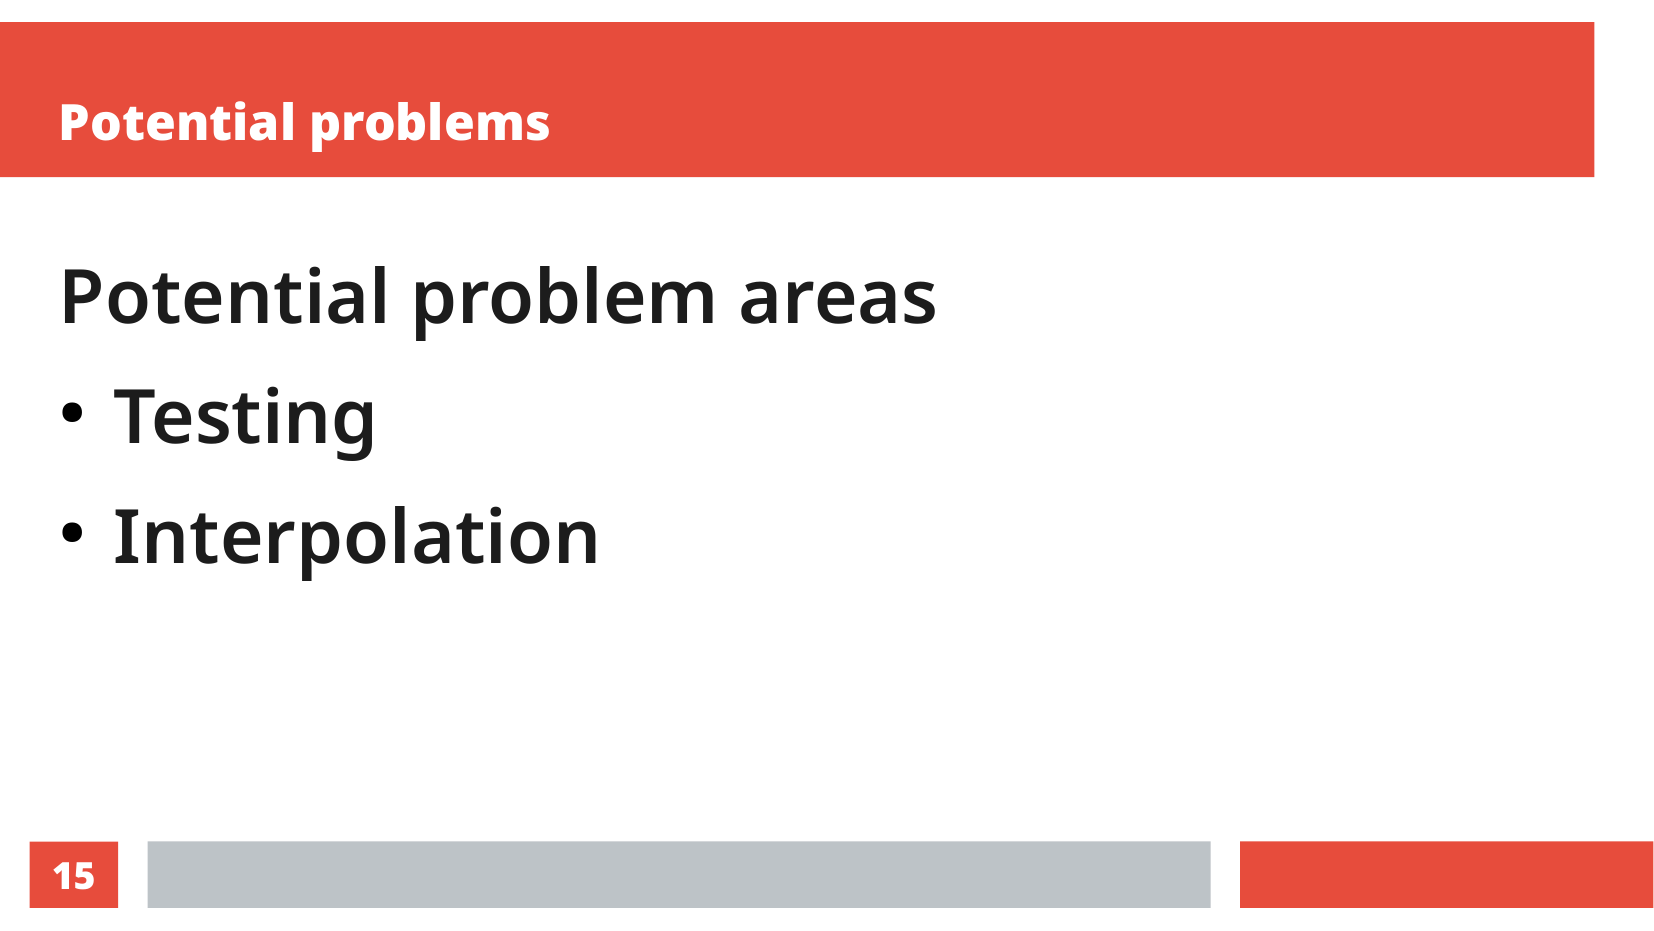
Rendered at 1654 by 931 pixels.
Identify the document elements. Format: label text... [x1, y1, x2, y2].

list Potential problem areas Testing Interpolation [59, 243, 1565, 820]
title Potential problems [59, 44, 1595, 156]
